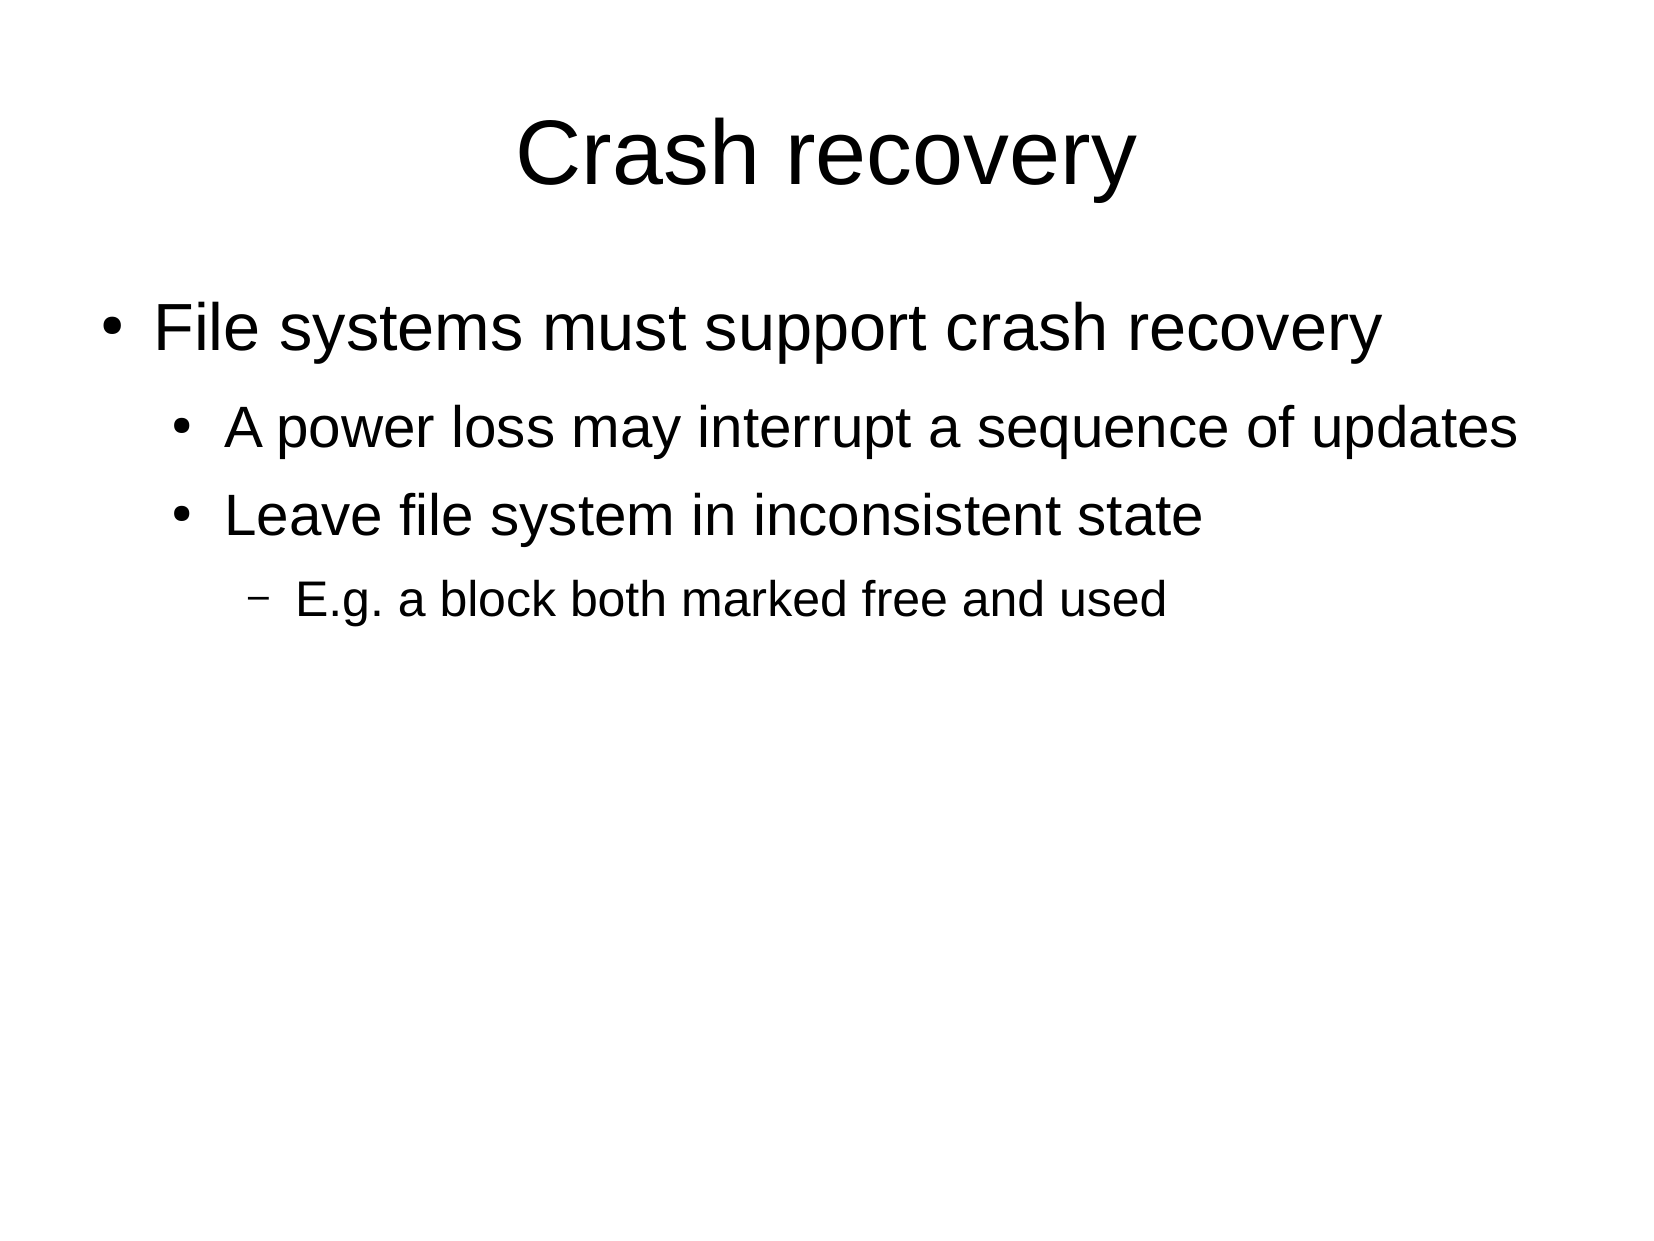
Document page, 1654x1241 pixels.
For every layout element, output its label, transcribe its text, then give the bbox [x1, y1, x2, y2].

title Crash recovery [82, 49, 1571, 257]
list File systems must support crash recovery A power loss may interrupt a sequence of updates Leave file system in inconsistent state E.g. a block both marked free and used [82, 290, 1571, 1010]
